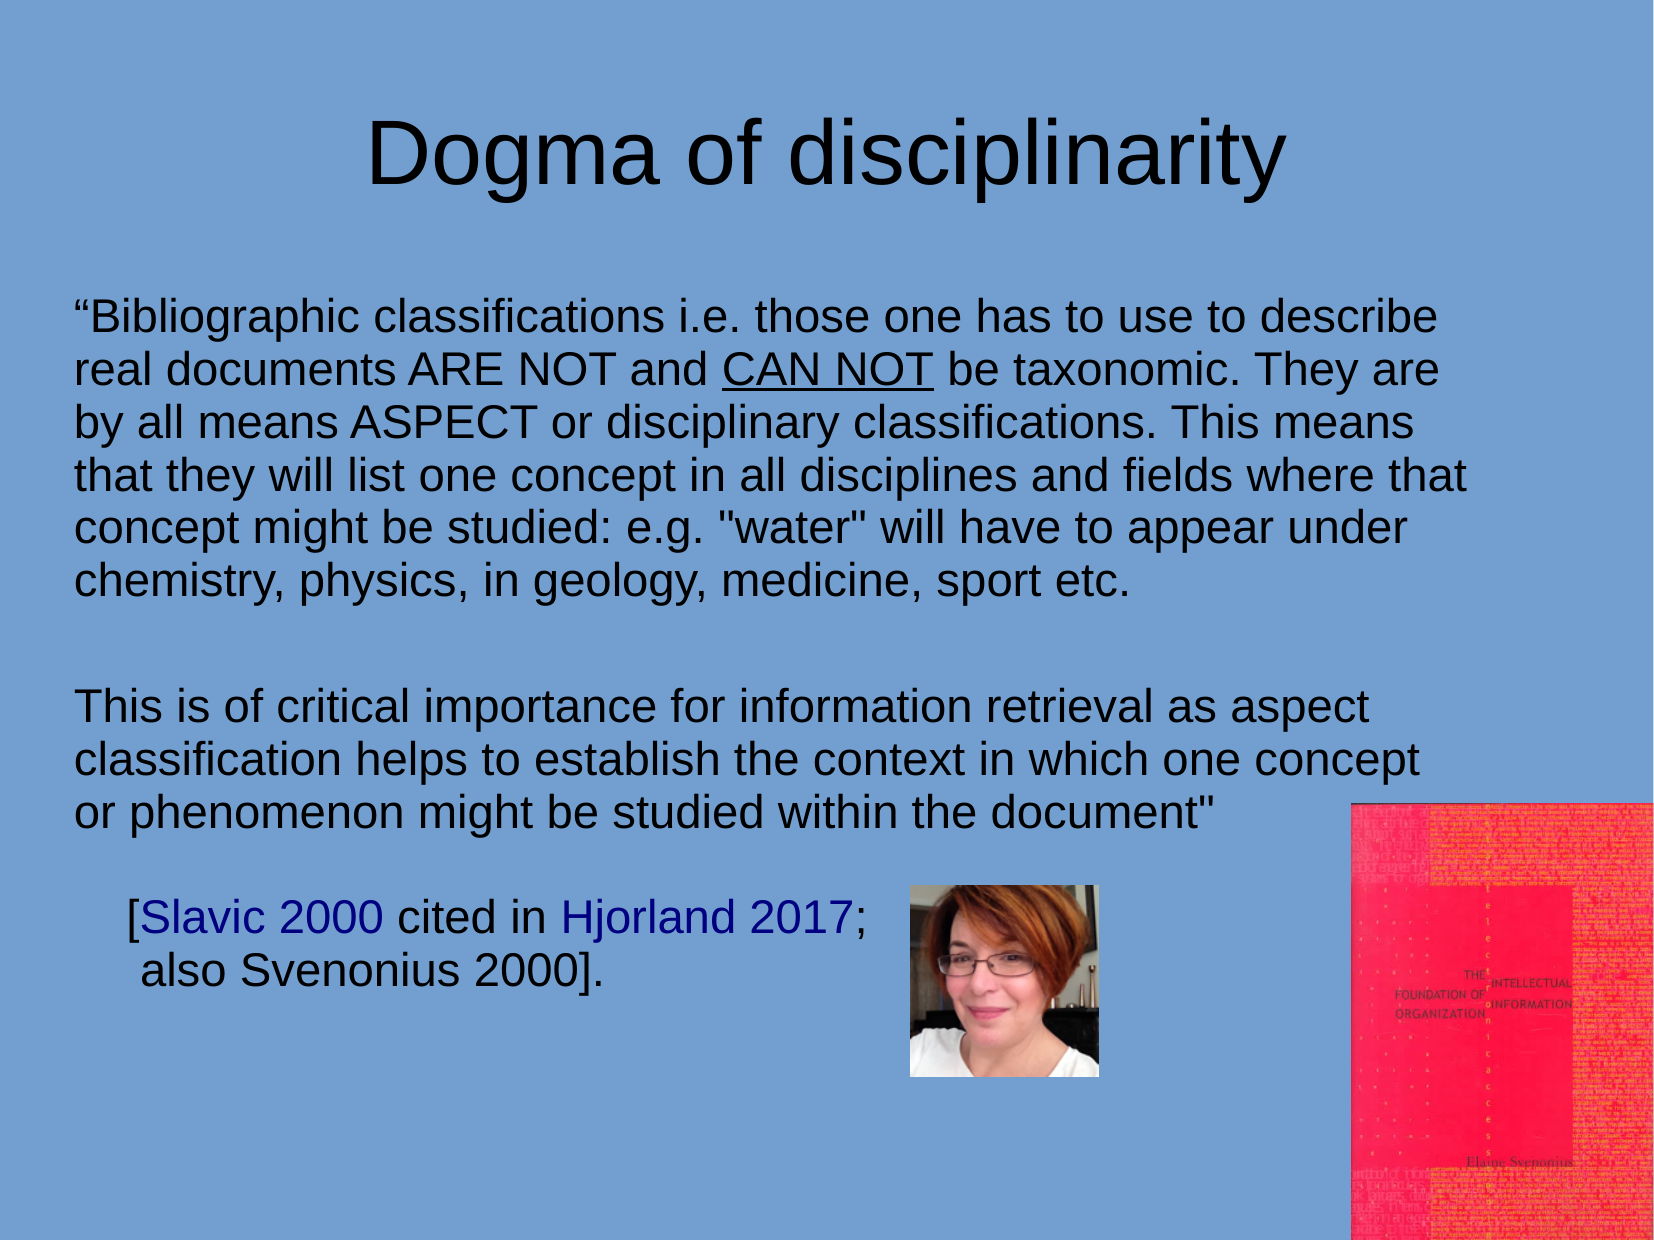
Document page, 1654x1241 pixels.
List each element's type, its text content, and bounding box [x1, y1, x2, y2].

title Dogma of disciplinarity [82, 49, 1571, 257]
list “Bibliographic classifications i.e. those one has to use to describe real documents ARE NOT and CAN NOT be taxonomic. They are by all means ASPECT or disciplinary classifications. This means that they will list one concept in all disciplines and fields where that concept might be studied: e.g. "water" will have to appear under chemistry, physics, in geology, medicine, sport etc. This is of critical importance for information retrieval as aspect classification helps to establish the context in which one concept or phenomenon might be studied within the document" [Slavic 2000 cited in Hjorland 2017; also Svenonius 2000]. [23, 290, 1477, 1010]
picture [910, 885, 1099, 1078]
picture [1351, 803, 1654, 1240]
